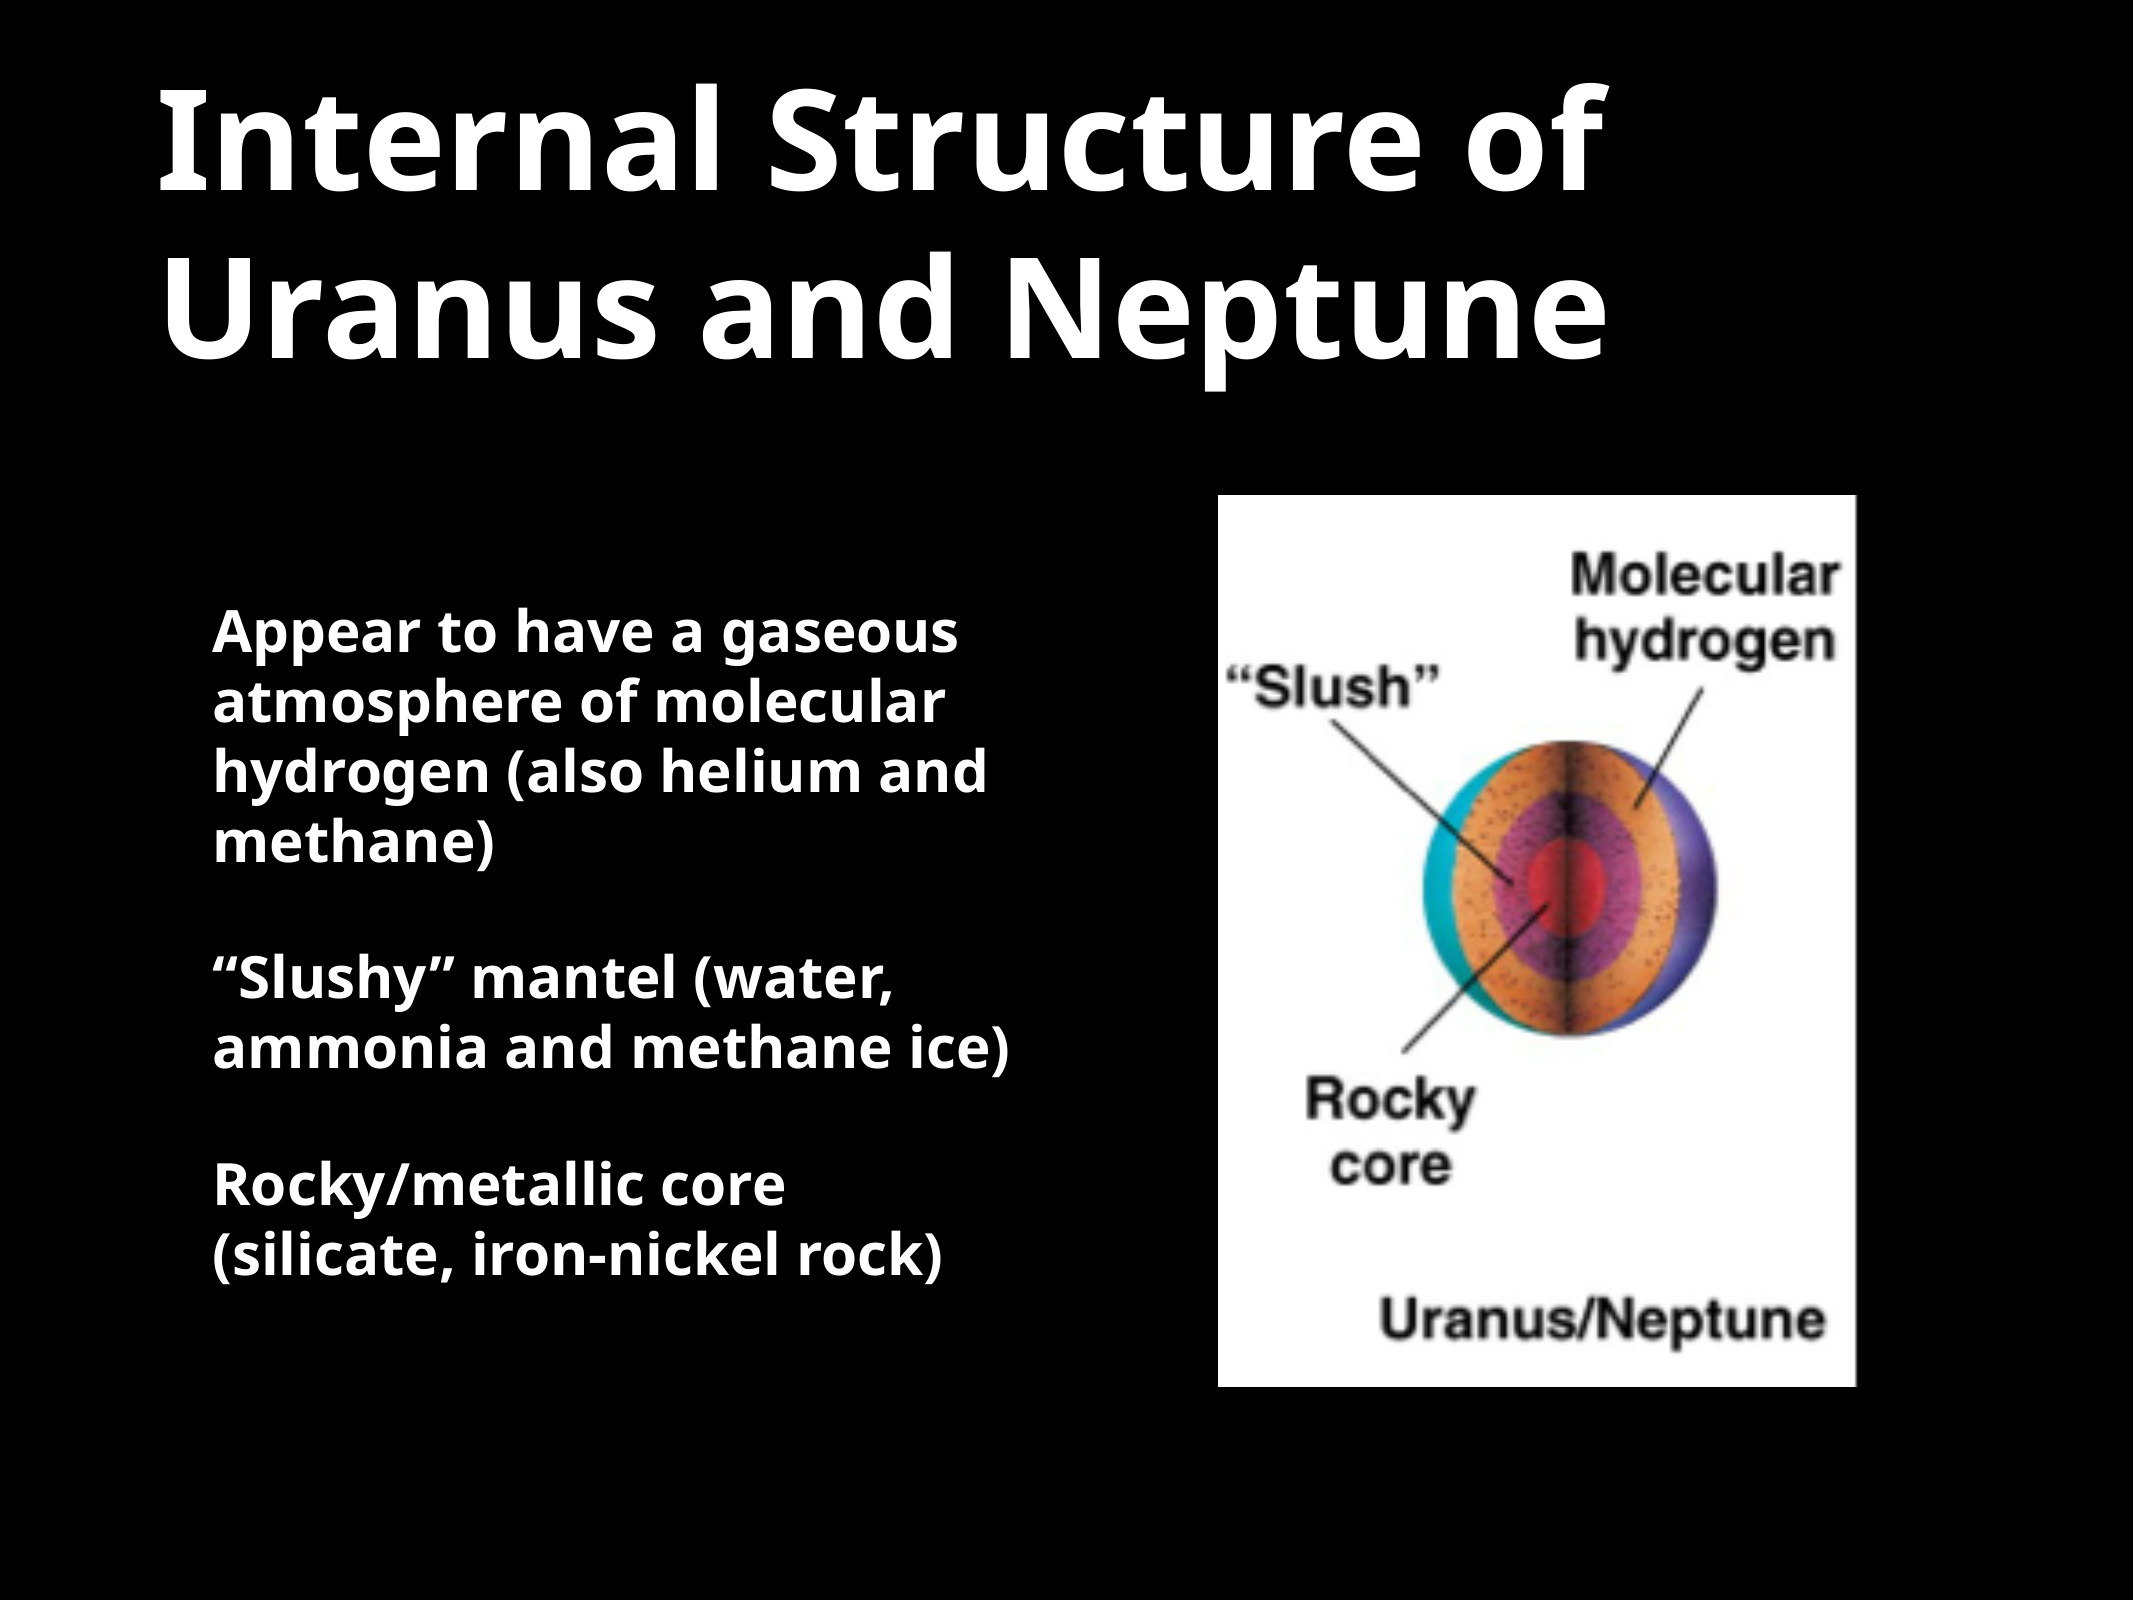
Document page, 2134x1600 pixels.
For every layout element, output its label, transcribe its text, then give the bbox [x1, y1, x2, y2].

title Internal Structure of Uranus and Neptune [156, 41, 1978, 396]
picture [1218, 495, 1861, 1387]
list Appear to have a gaseous atmosphere of molecular hydrogen (also helium and methane) “Slushy” mantel (water, ammonia and methane ice) Rocky/metallic core (silicate, iron-nickel rock) [156, 425, 1032, 1457]
